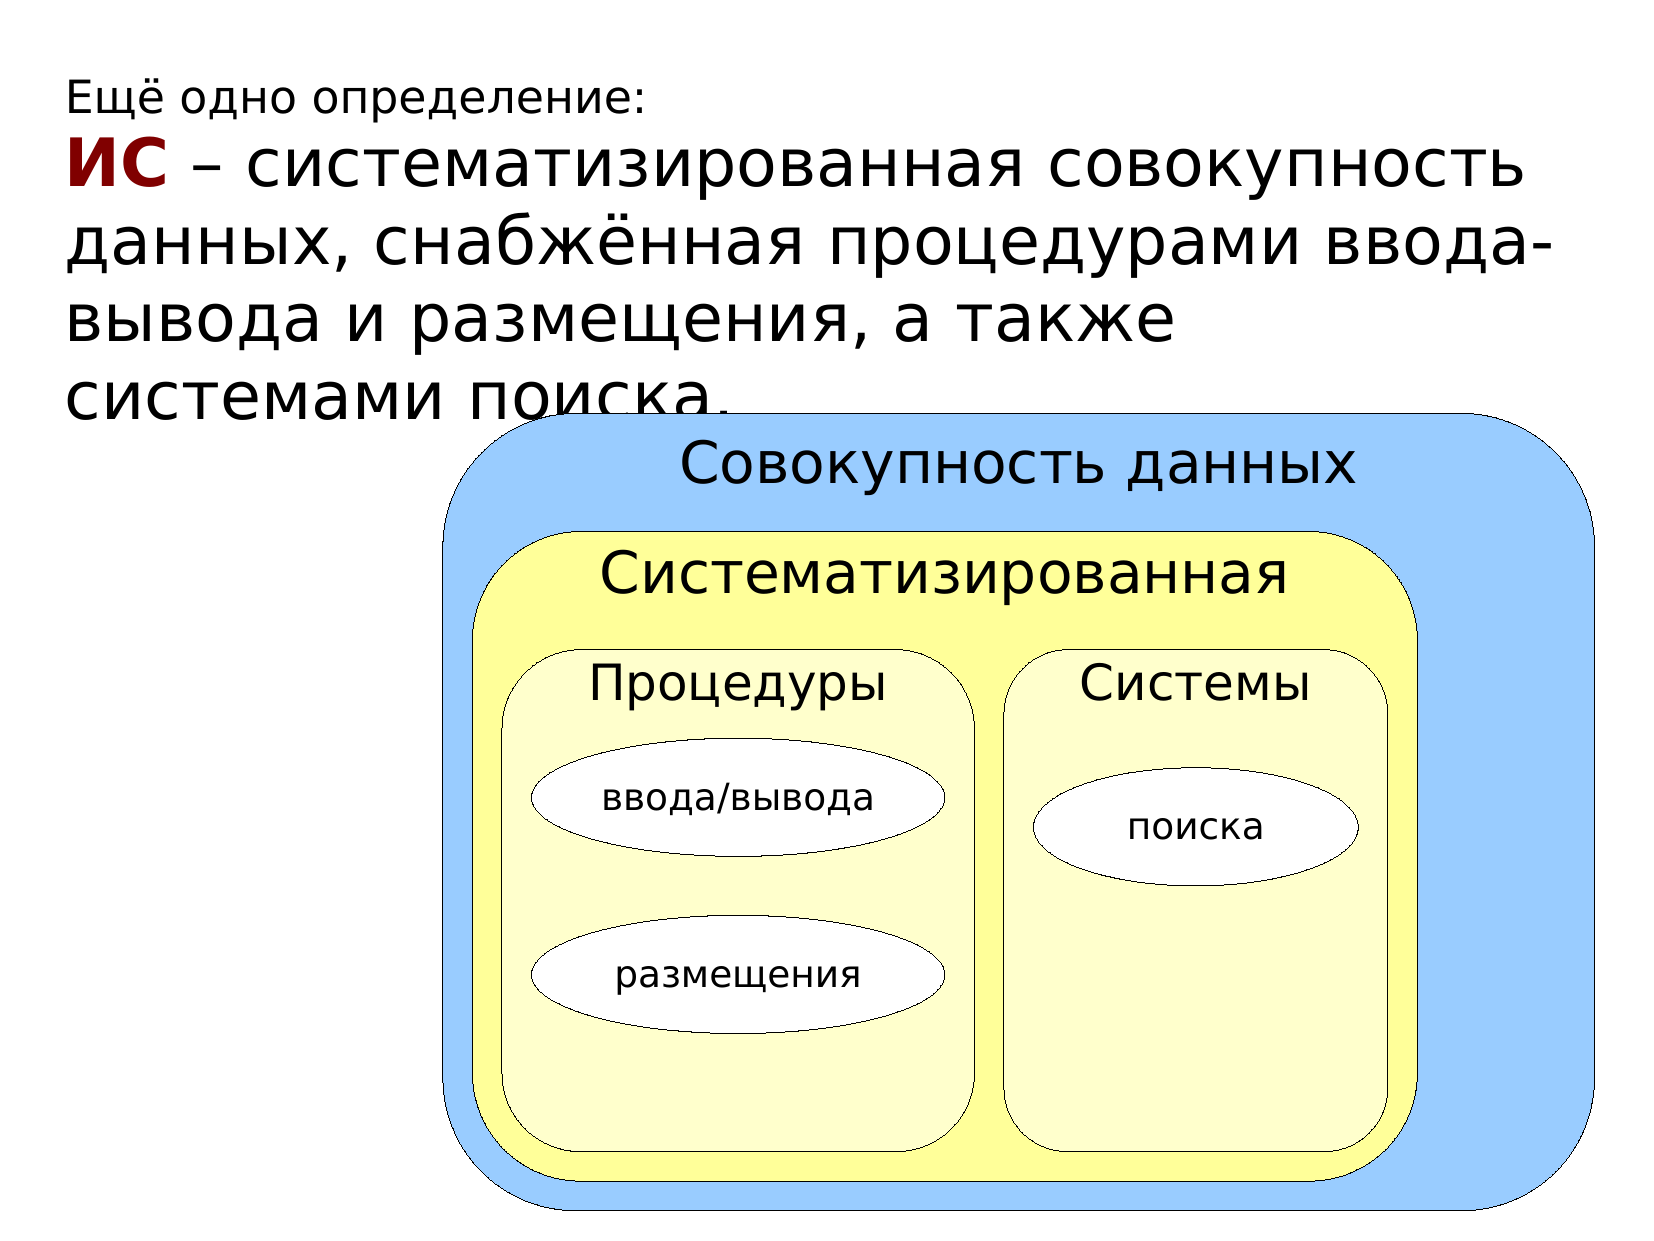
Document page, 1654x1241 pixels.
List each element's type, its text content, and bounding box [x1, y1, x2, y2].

text_box Системы [1003, 649, 1388, 1152]
text_box ввода/вывода [531, 738, 945, 857]
text_box Систематизированная [472, 531, 1418, 1182]
text_box размещения [531, 915, 945, 1034]
text_box Процедуры [501, 649, 975, 1152]
text_box Ещё одно определение: ИС – систематизированная совокупность данных, снабжённая процедурами ввода-вывода и размещения, а также системами поиска. [50, 63, 1595, 443]
text_box поиска [1033, 767, 1359, 886]
text_box Совокупность данных [442, 413, 1595, 1211]
